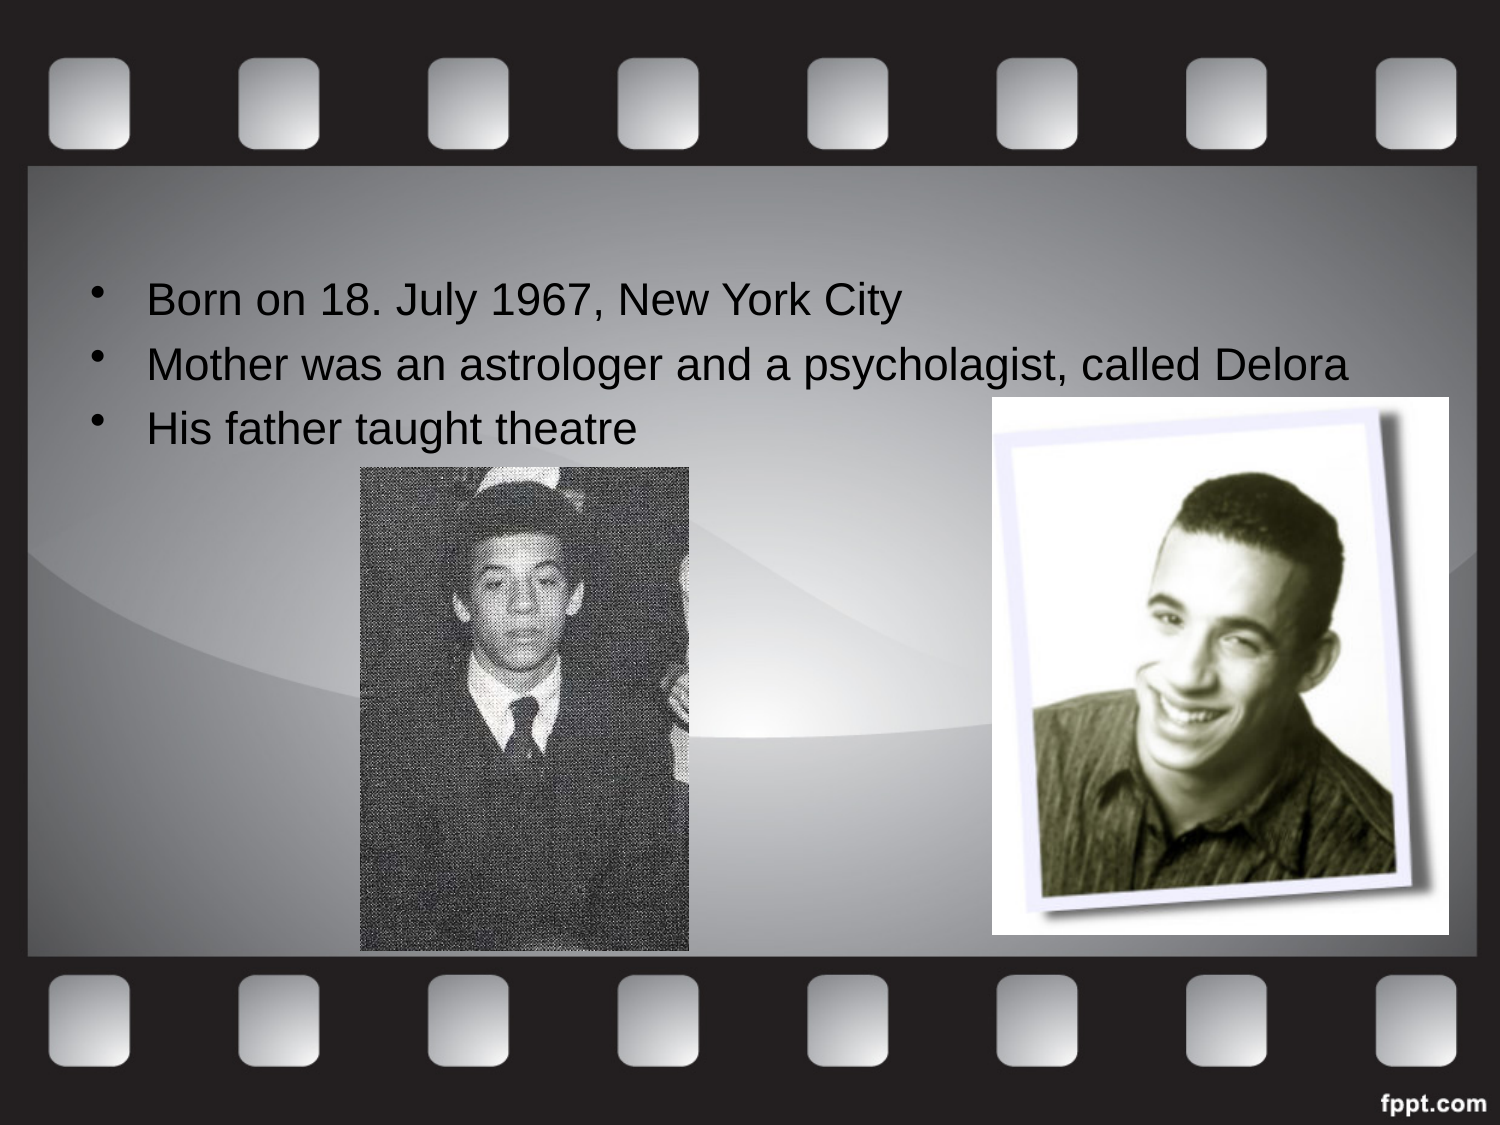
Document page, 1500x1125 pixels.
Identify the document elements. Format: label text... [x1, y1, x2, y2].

list Born on 18. July 1967, New York City Mother was an astrologer and a psycholagist, called Delora His father taught theatre [75, 262, 1425, 1005]
picture [0, 0, 1500, 1125]
